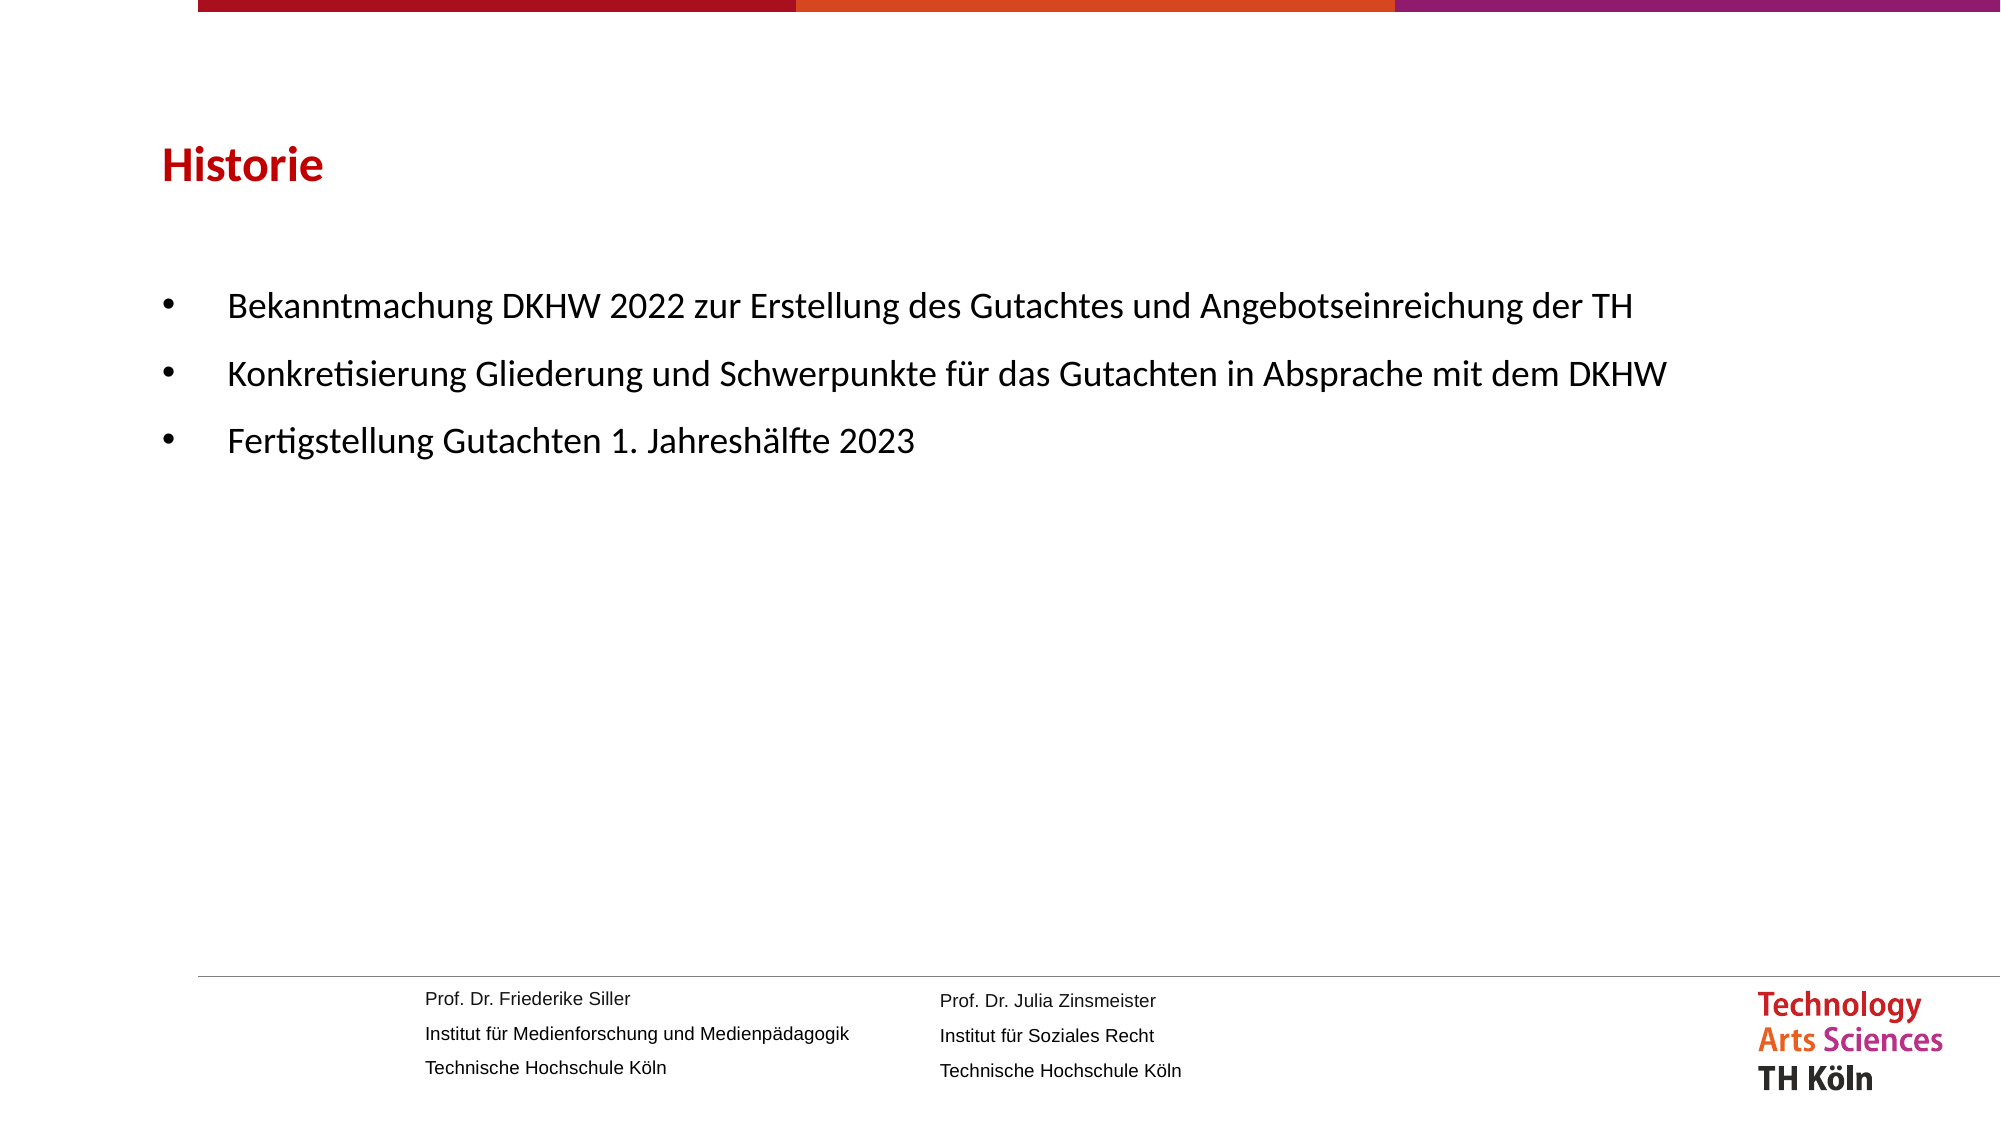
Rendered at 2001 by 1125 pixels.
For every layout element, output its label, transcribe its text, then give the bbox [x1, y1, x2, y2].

text_box Historie Bekanntmachung DKHW 2022 zur Erstellung des Gutachtes und Angebotseinreichung der TH Konkretisierung Gliederung und Schwerpunkte für das Gutachten in Absprache mit dem DKHW Fertigstellung Gutachten 1. Jahreshälfte 2023 [147, 93, 2000, 466]
